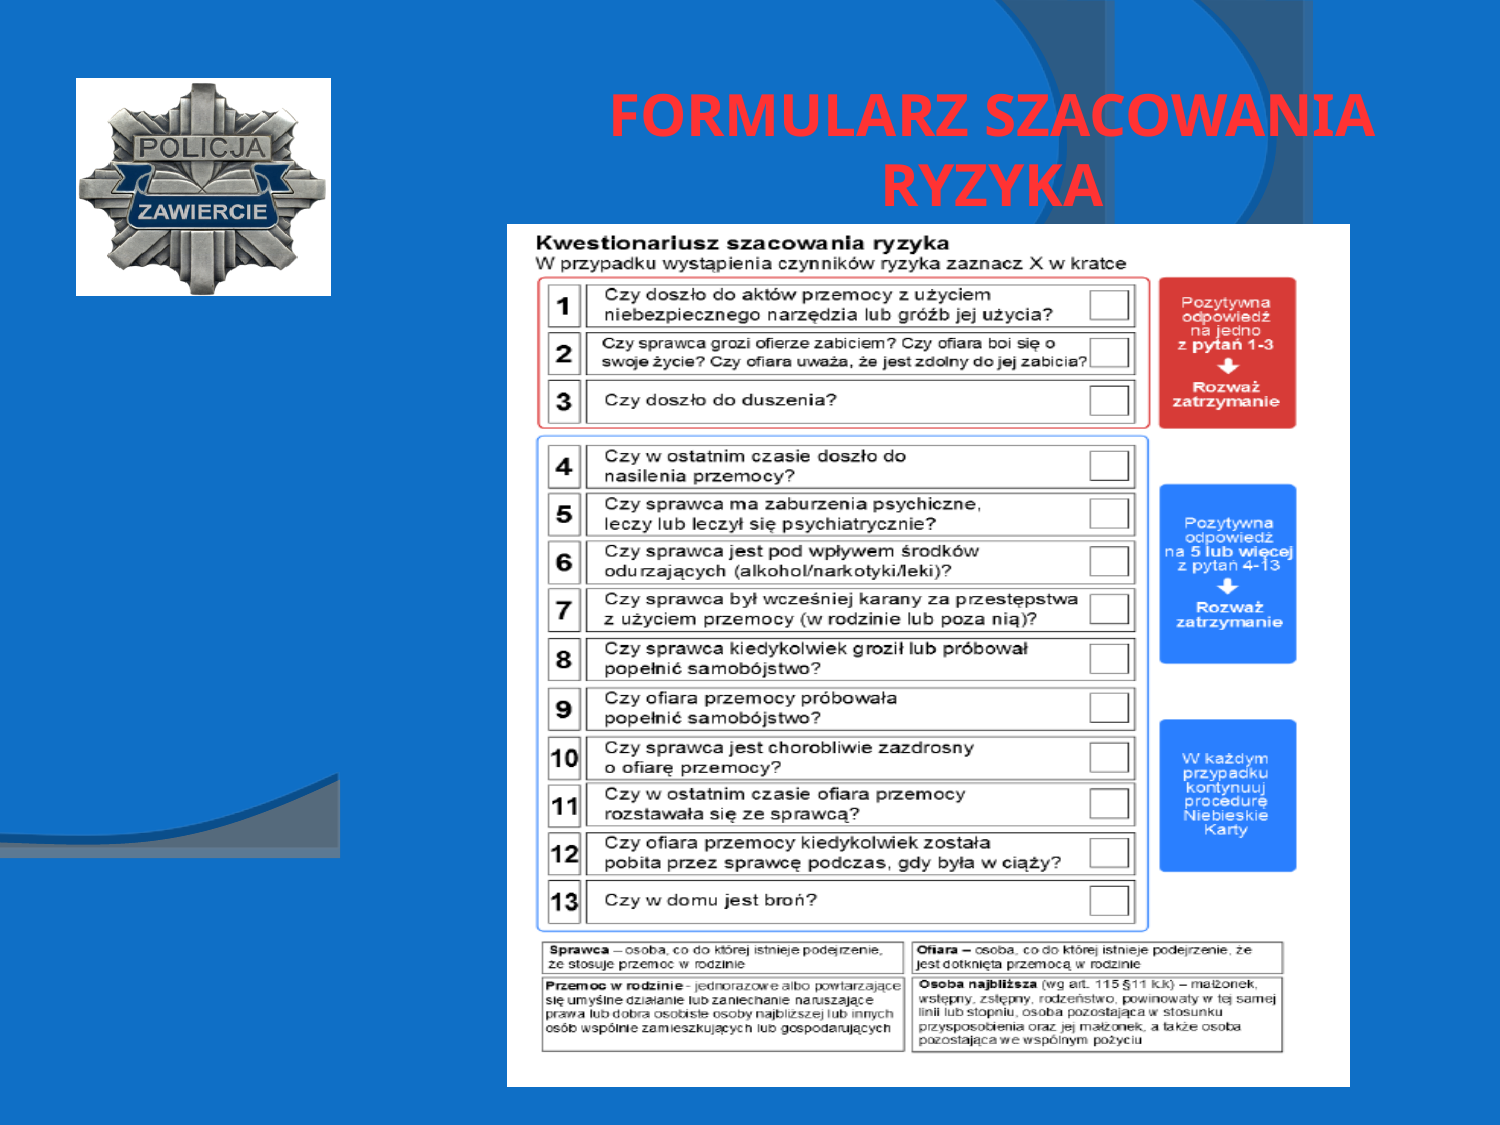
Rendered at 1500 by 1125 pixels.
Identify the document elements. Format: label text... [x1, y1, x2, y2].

picture [76, 78, 331, 296]
picture [507, 224, 1350, 1087]
title FORMULARZ SZACOWANIA RYZYKA [555, 70, 1430, 284]
